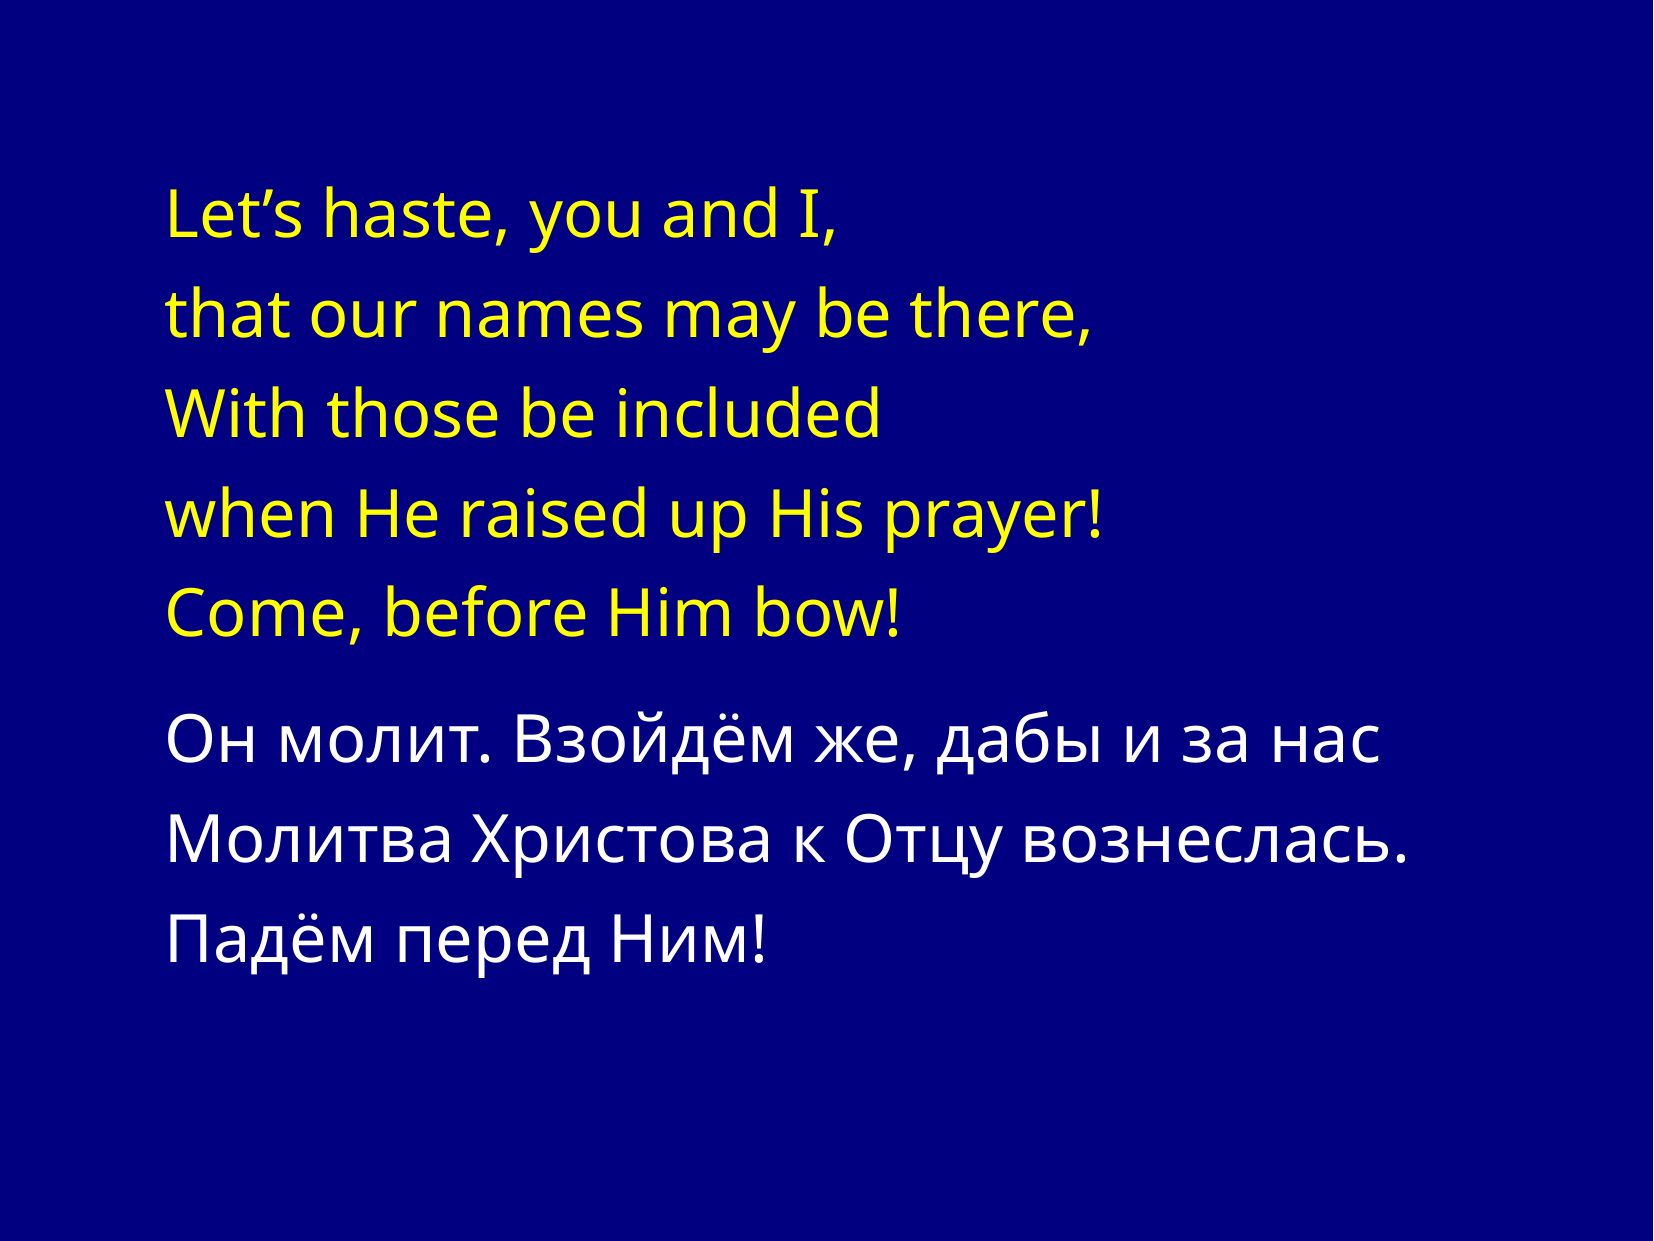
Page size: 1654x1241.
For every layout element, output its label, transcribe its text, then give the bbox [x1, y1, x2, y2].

text_box Он молит. Взойдём же, дабы и за нас Молитва Христова к Отцу вознеслась. Падём перед Ним! [37, 675, 1653, 1163]
text_box Let’s haste, you and I, that our names may be there, With those be included when He raised up His prayer! Come, before Him bow! [37, 150, 1653, 638]
